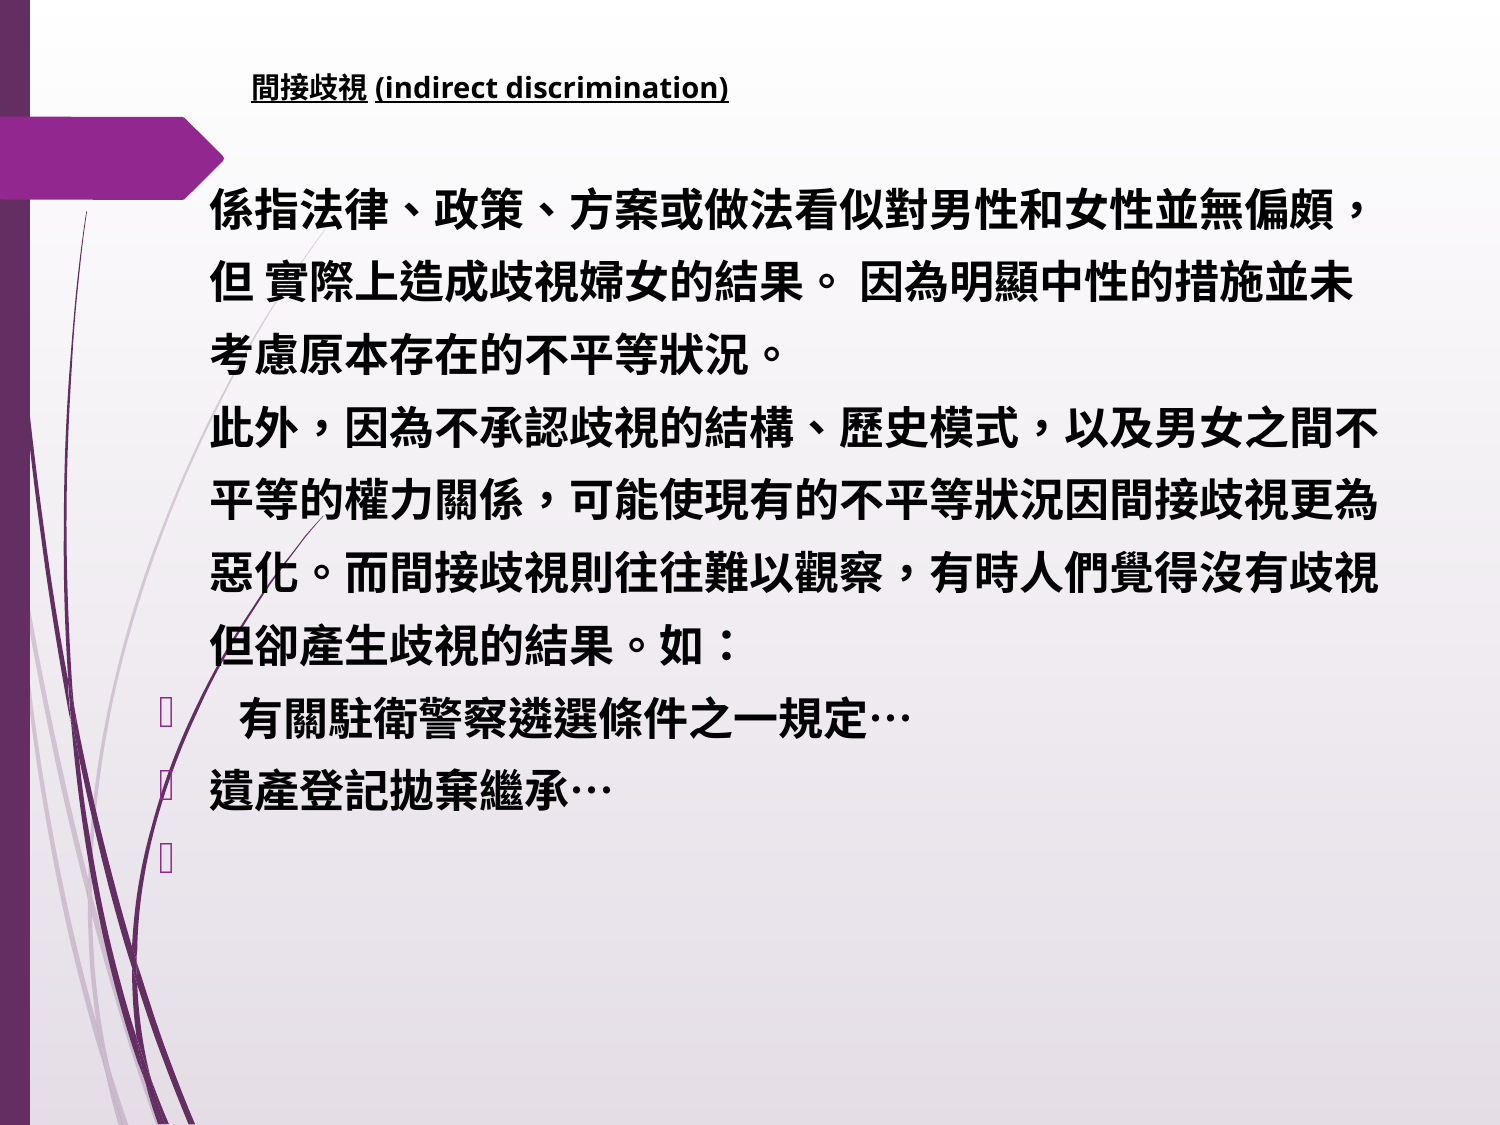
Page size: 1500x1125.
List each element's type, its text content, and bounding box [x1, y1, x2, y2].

list 係指法律、政策、方案或做法看似對男性和女性並無偏頗， 但 實際上造成歧視婦女的結果。 因為明顯中性的措施並未 考慮原本存在的不平等狀況。 此外，因為不承認歧視的結構、歷史模式，以及男女之間不 平等的權力關係，可能使現有的不平等狀況因間接歧視更為 惡化。而間接歧視則往往難以觀察，有時人們覺得沒有歧視 但卻產生歧視的結果。如： 有關駐衛警察遴選條件之一規定… 遺產登記拋棄繼承… [143, 173, 1500, 1005]
title 間接歧視(indirect discrimination) [70, 31, 1500, 155]
